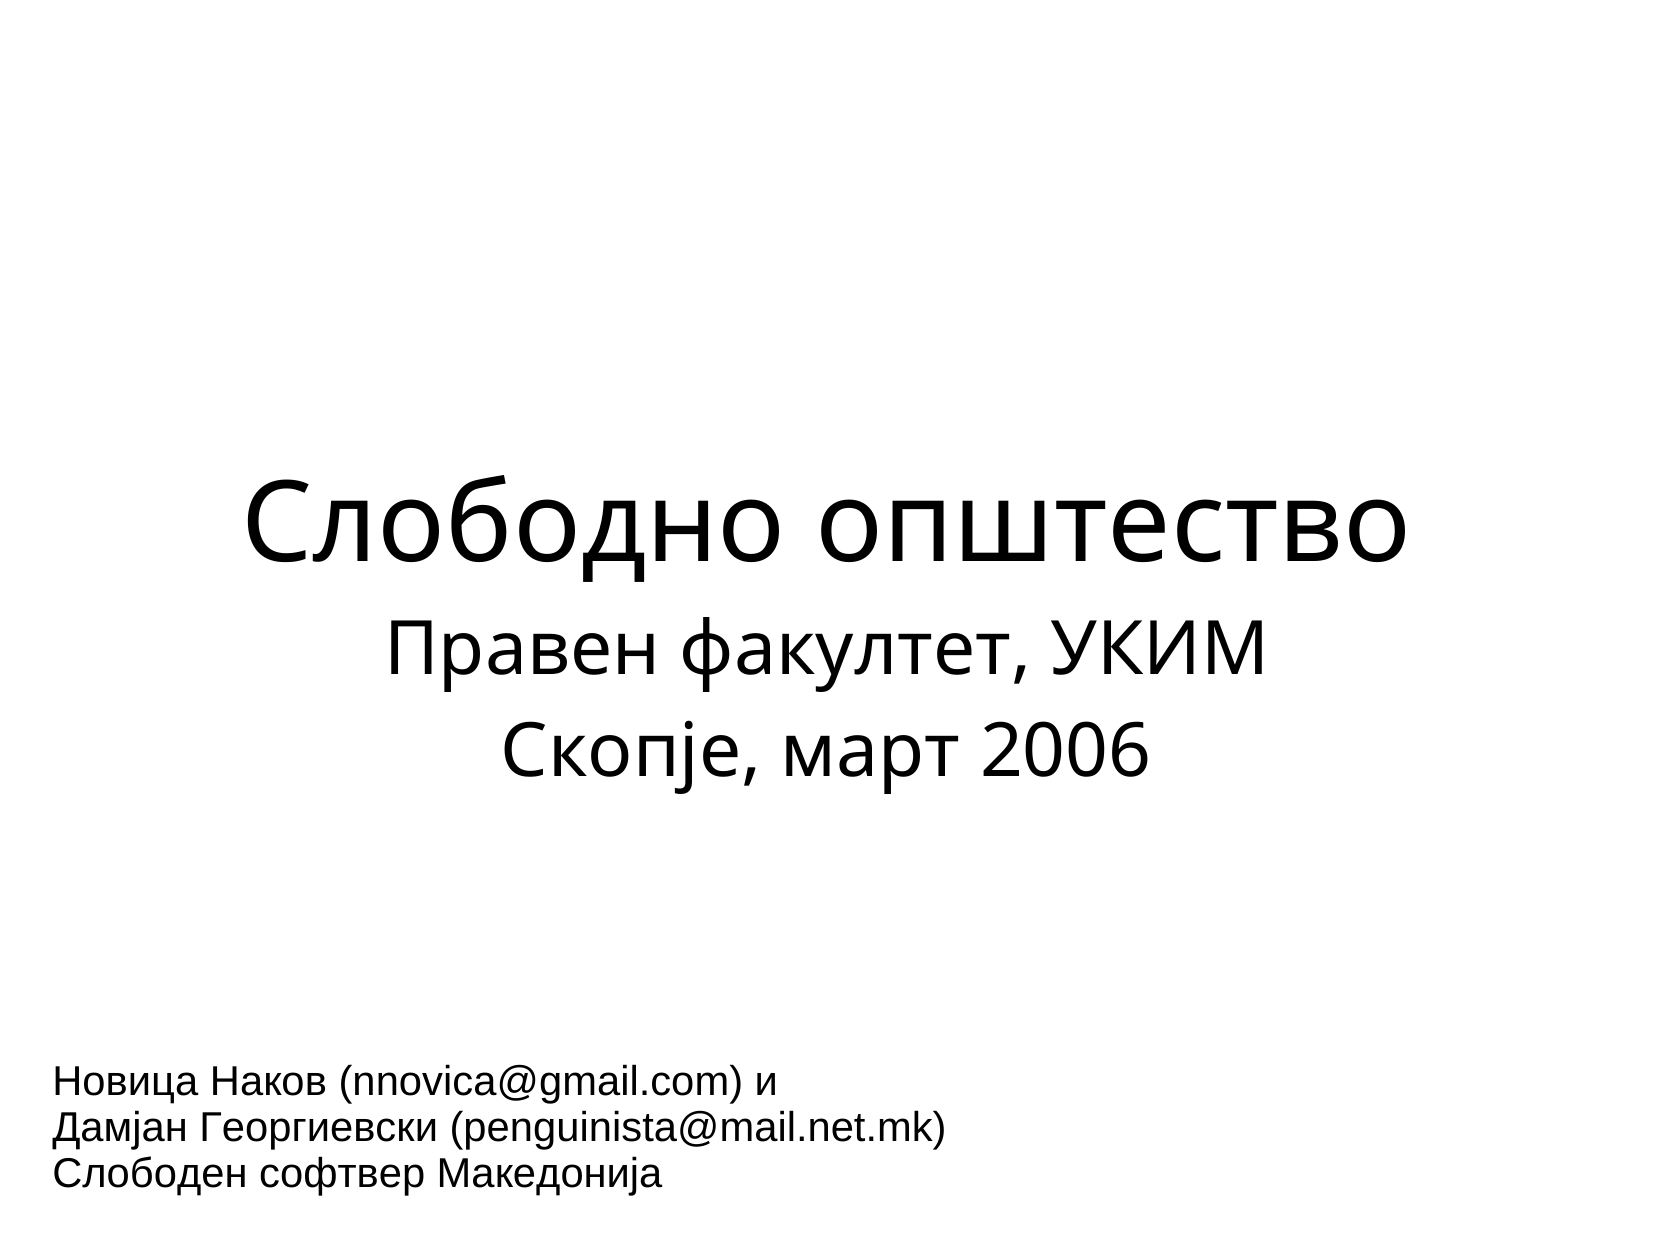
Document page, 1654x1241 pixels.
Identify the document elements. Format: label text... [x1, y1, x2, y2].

subtitle Слободно општество Правен факултет, УКИМ Скопје, март 2006 [0, 207, 1654, 1033]
text_box Новица Наков (nnovica@gmail.com) и Дамјан Георгиевски (penguinista@mail.net.mk) Слободен софтвер Македонија [37, 1049, 1613, 1205]
